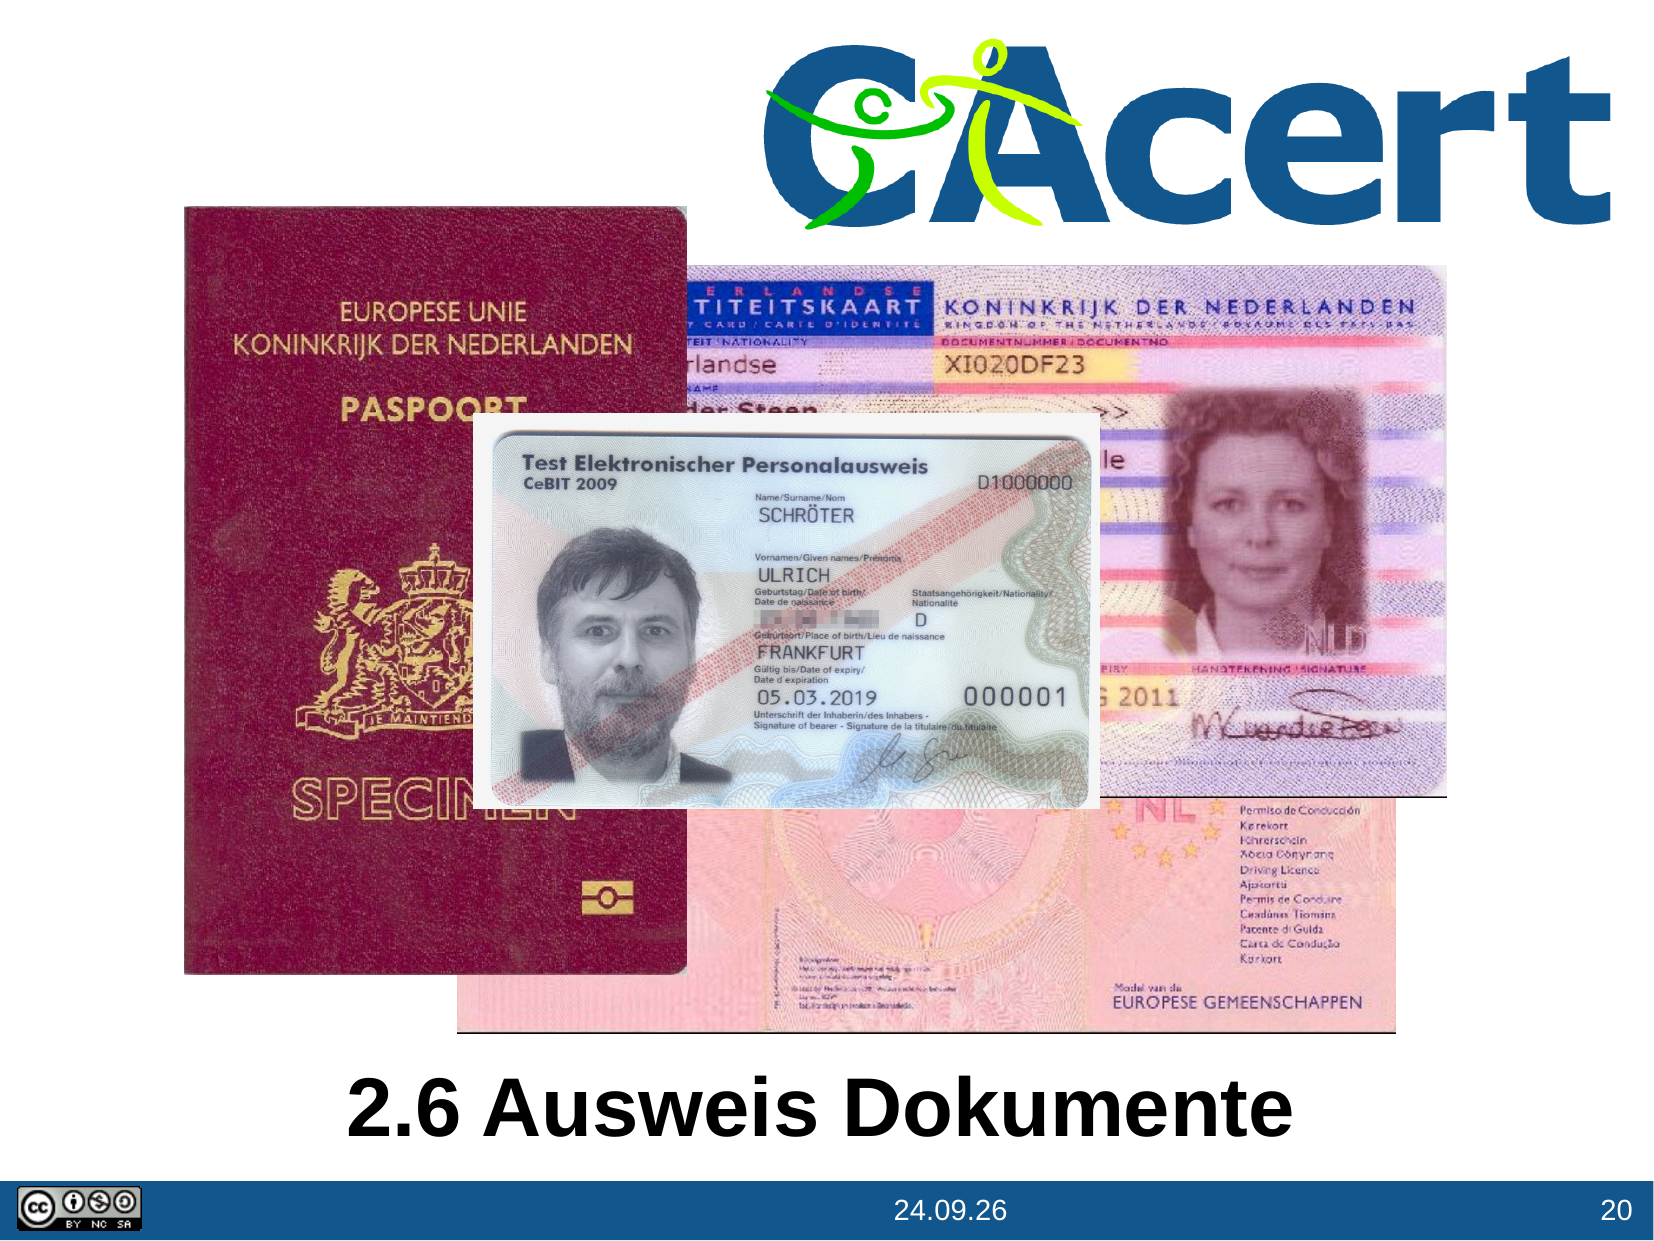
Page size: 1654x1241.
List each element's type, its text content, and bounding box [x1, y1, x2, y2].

title 2.6 Ausweis Dokumente [76, 1033, 1565, 1182]
picture [17, 1186, 142, 1231]
picture [761, 35, 1613, 231]
picture [184, 206, 1447, 1034]
